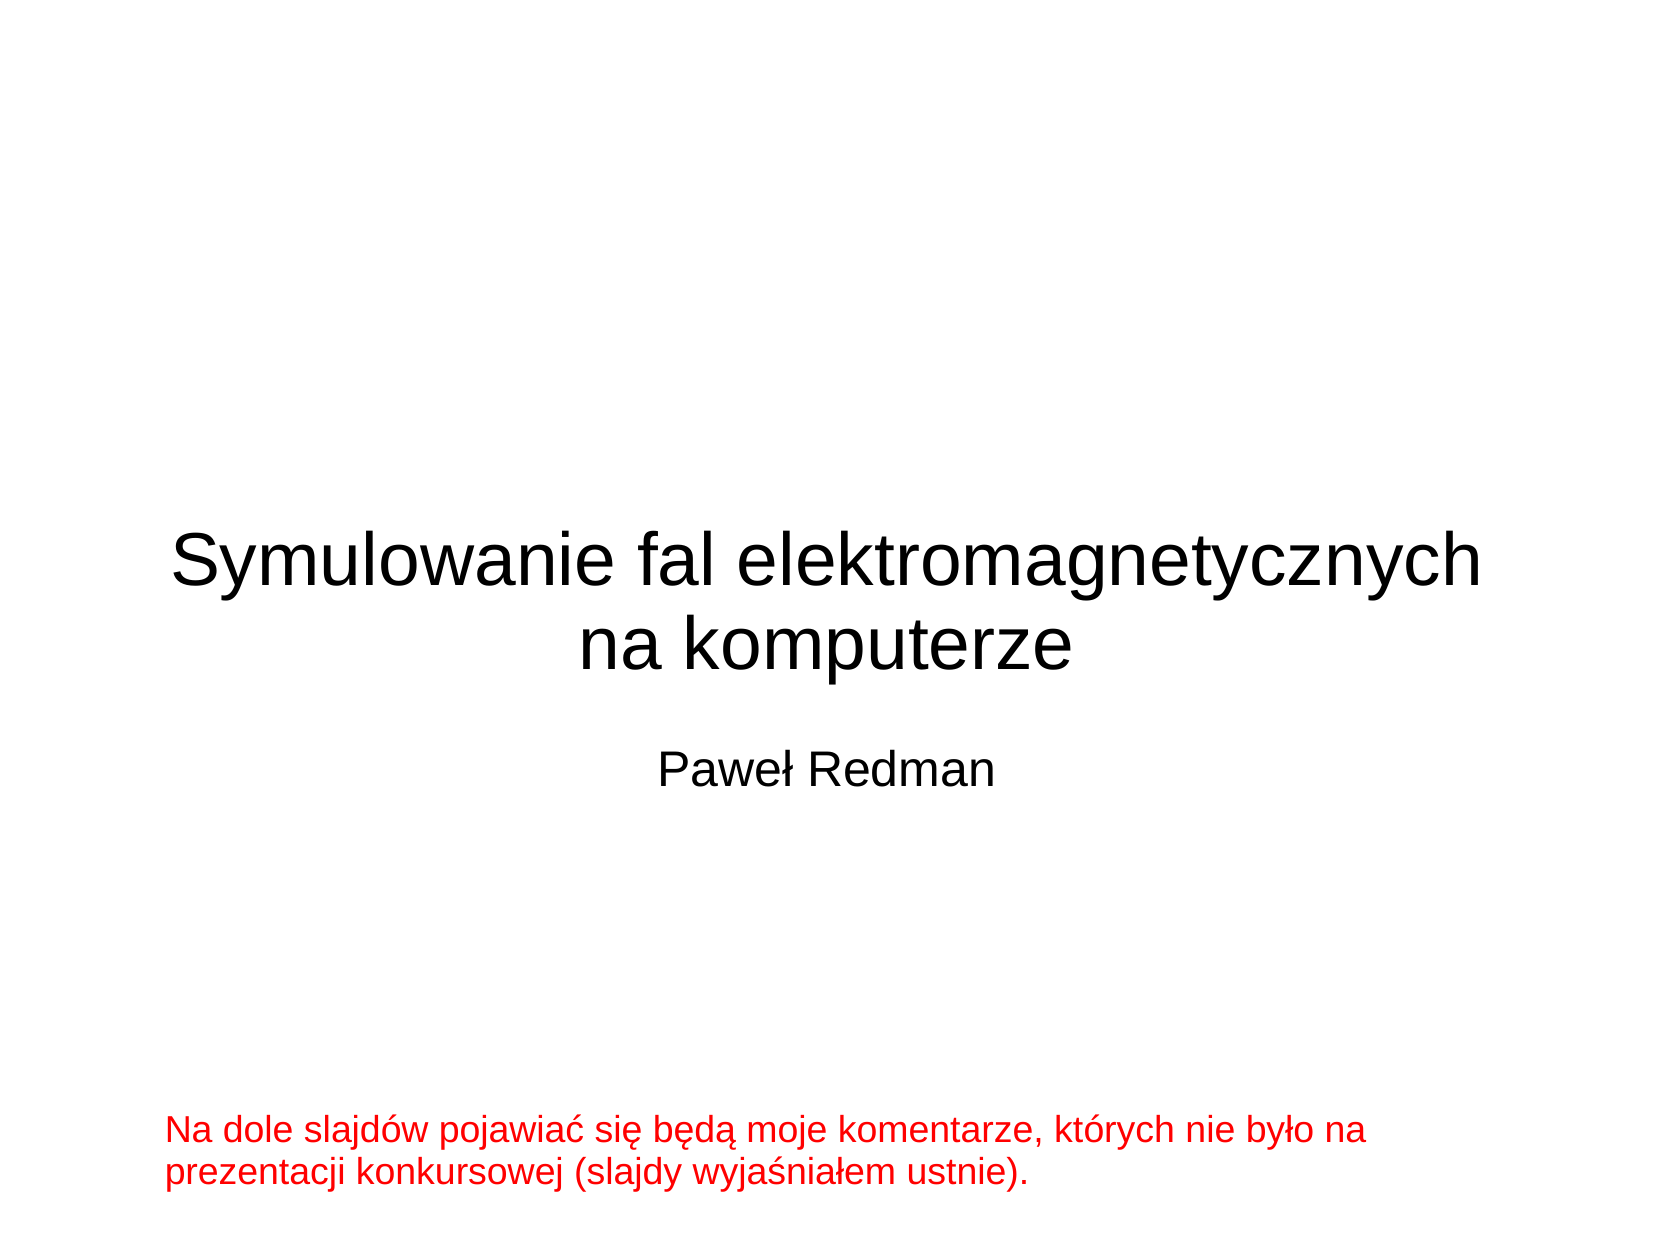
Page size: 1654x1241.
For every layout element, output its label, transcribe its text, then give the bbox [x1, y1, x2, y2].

text_box Na dole slajdów pojawiać się będą moje komentarze, których nie było na prezentacji konkursowej (slajdy wyjaśniałem ustnie). [150, 1101, 1501, 1201]
text_box Symulowanie fal elektromagnetycznych na komputerze Paweł Redman [135, 510, 1519, 811]
